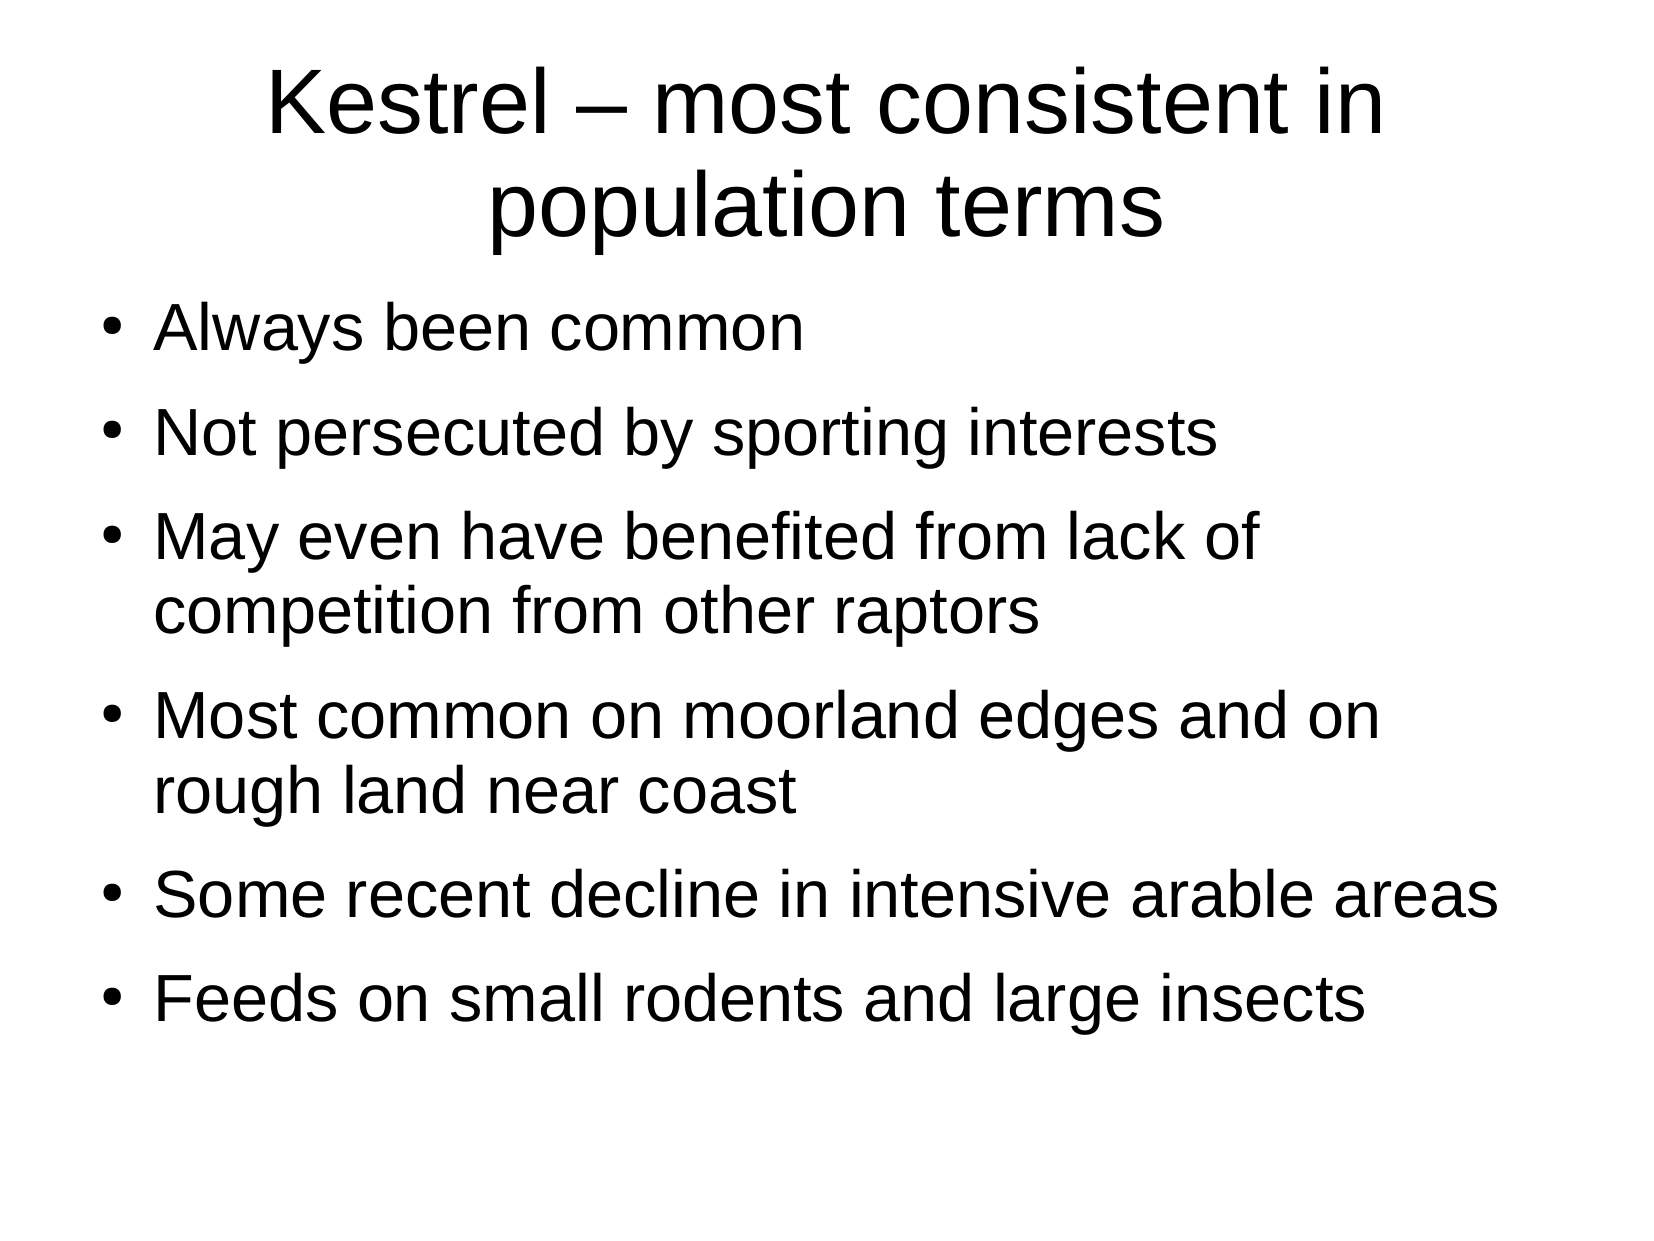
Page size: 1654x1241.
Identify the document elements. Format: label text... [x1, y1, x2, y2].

title Kestrel – most consistent in population terms [82, 49, 1571, 257]
list Always been common Not persecuted by sporting interests May even have benefited from lack of competition from other raptors Most common on moorland edges and on rough land near coast Some recent decline in intensive arable areas Feeds on small rodents and large insects [82, 290, 1571, 1094]
